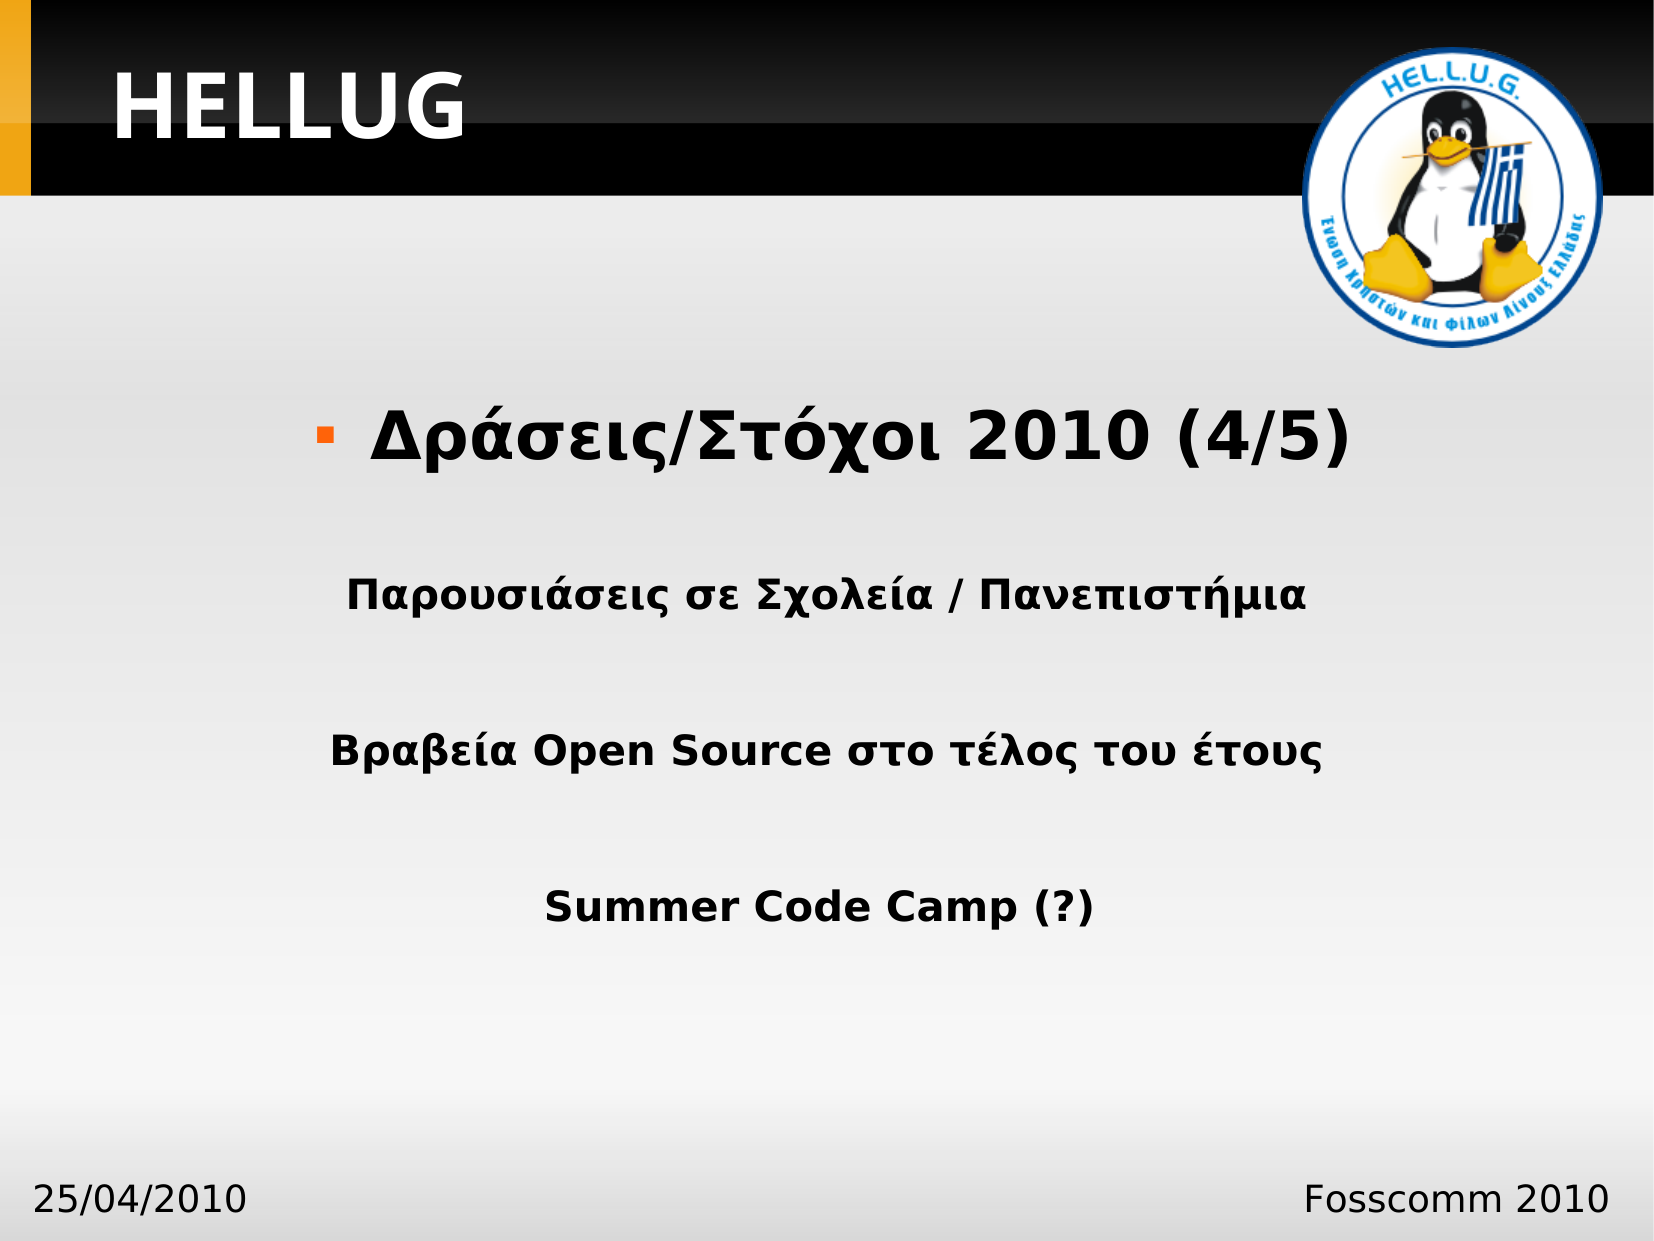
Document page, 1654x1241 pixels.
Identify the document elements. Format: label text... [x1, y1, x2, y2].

table_header Fosscomm 2010 [1275, 1170, 1637, 1229]
table_header 25/04/2010 [18, 1170, 300, 1229]
list Δράσεις/Στόχοι 2010 (4/5) Παρουσιάσεις σε Σχολεία / Πανεπιστήμια Βραβεία Open Source στο τέλος του έτους Summer Code Camp (?) [82, 290, 1571, 1109]
title HELLUG [76, 0, 1565, 208]
picture [0, 0, 1654, 1241]
